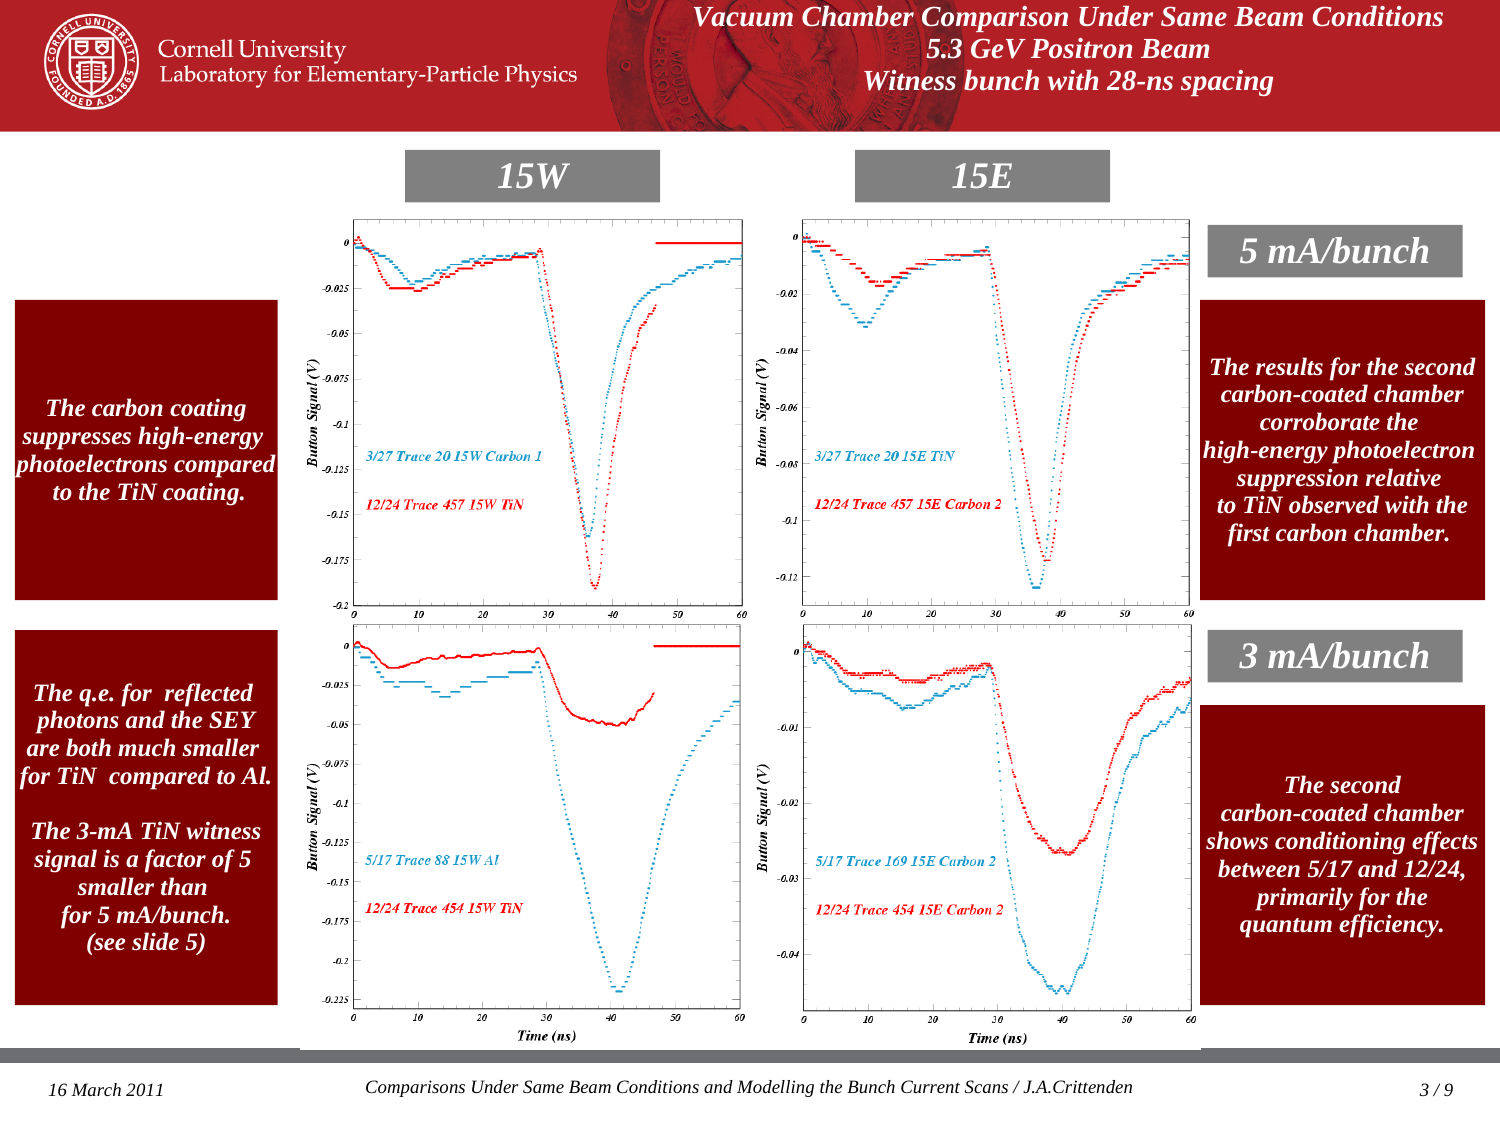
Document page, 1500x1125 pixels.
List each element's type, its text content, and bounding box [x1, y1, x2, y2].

text_box The second carbon-coated chamber shows conditioning effects between 5/17 and 12/24, primarily for the quantum efficiency. [1200, 705, 1486, 1006]
text_box 15W [405, 149, 661, 203]
picture [0, 0, 637, 132]
text_box The carbon coating suppresses high-energy photoelectrons compared to the TiN coating. [14, 299, 278, 601]
text_box 3 mA/bunch [1207, 629, 1463, 683]
text_box The q.e. for reflected photons and the SEY are both much smaller for TiN compared to Al. The 3-mA TiN witness signal is a factor of 5 smaller than for 5 mA/bunch. (see slide 5) [14, 630, 278, 1006]
picture [300, 215, 1201, 1051]
text_box Vacuum Chamber Comparison Under Same Beam Conditions 5.3 GeV Positron Beam Witness bunch with 28-ns spacing [637, 0, 1500, 136]
text_box 5 mA/bunch [1207, 224, 1463, 278]
text_box The results for the second carbon-coated chamber corroborate the high-energy photoelectron suppression relative to TiN observed with the first carbon chamber. [1200, 299, 1486, 601]
text_box 15E [855, 149, 1111, 203]
